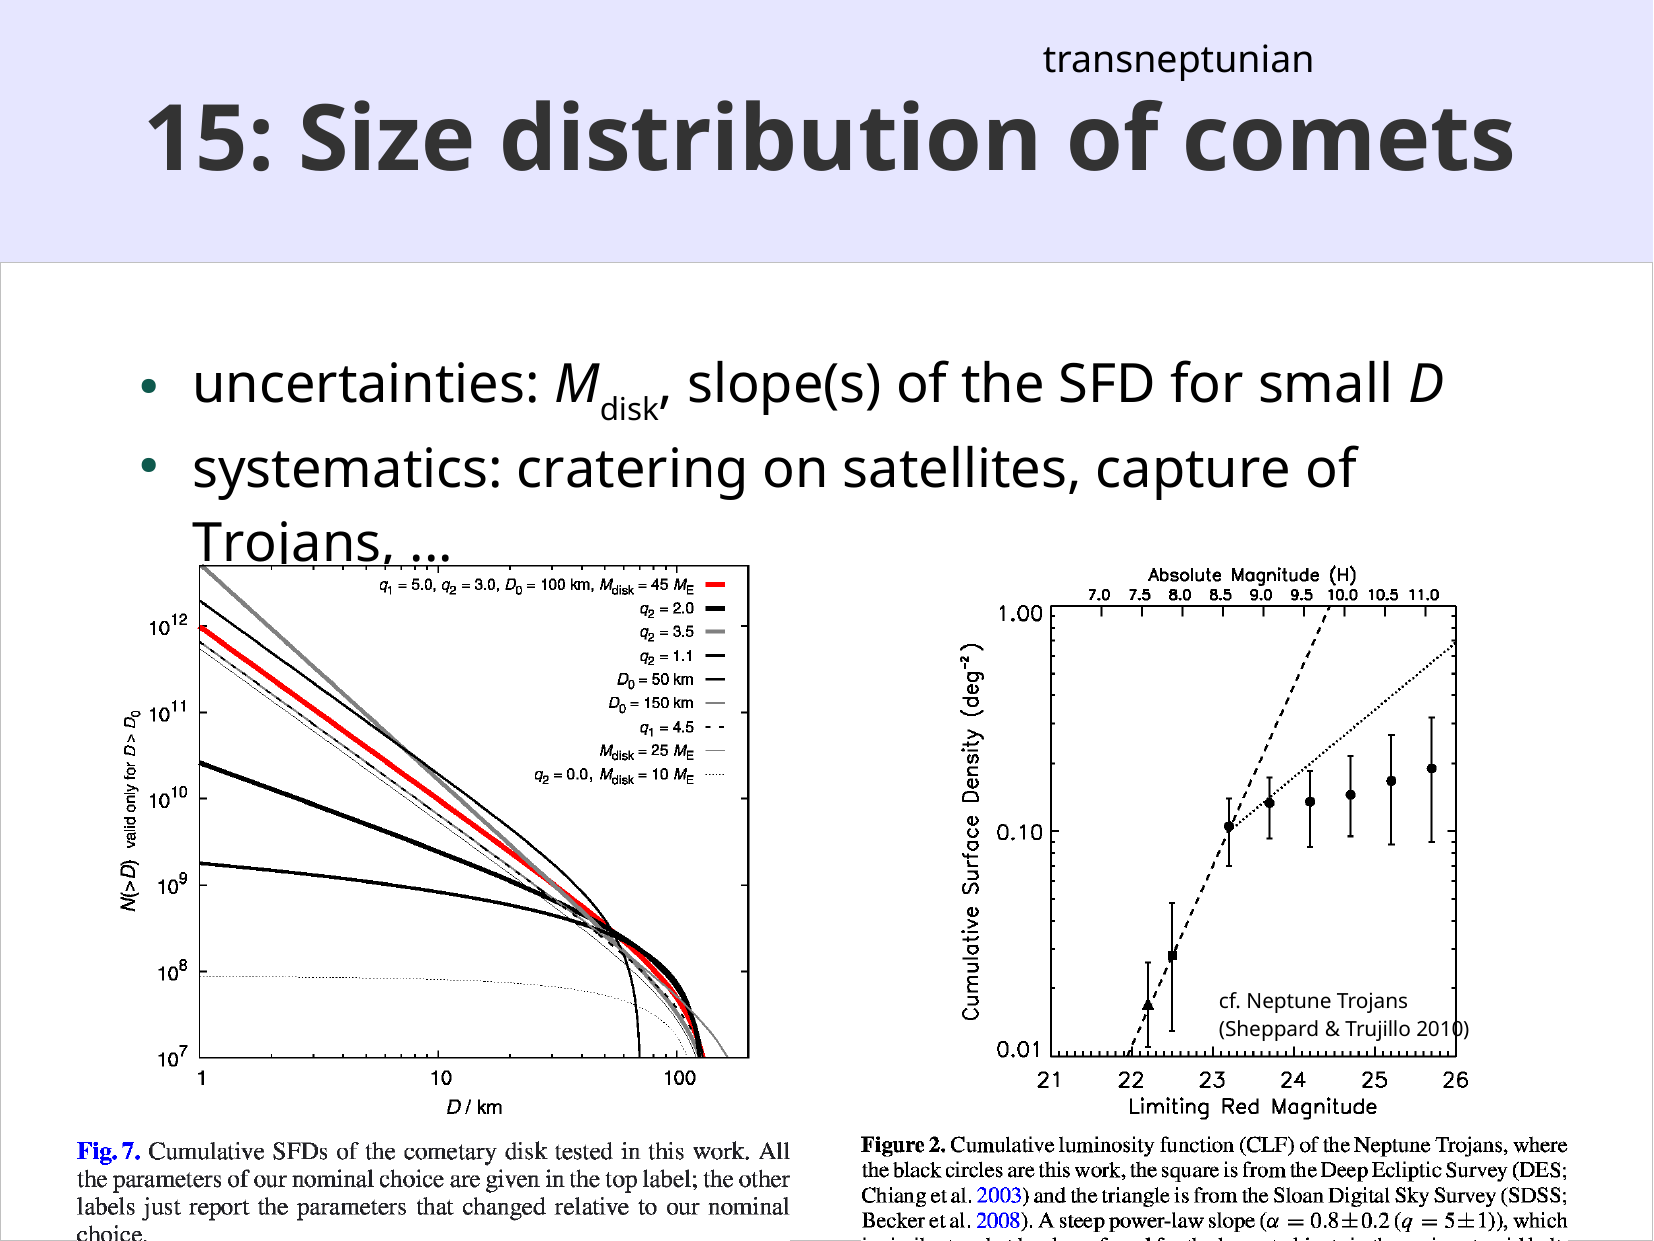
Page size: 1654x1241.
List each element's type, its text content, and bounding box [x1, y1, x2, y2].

picture [861, 565, 1568, 1241]
text_box cf. Neptune Trojans (Sheppard & Trujillo 2010) [1204, 978, 1455, 1043]
title 15: Size distribution of comets [124, 31, 1536, 239]
text_box transneptunian [1028, 24, 1288, 84]
list uncertainties: Mdisk, slope(s) of the SFD for small D systematics: cratering on satellites, capture of Trojans, ... [121, 344, 1534, 1065]
picture [77, 564, 790, 1241]
